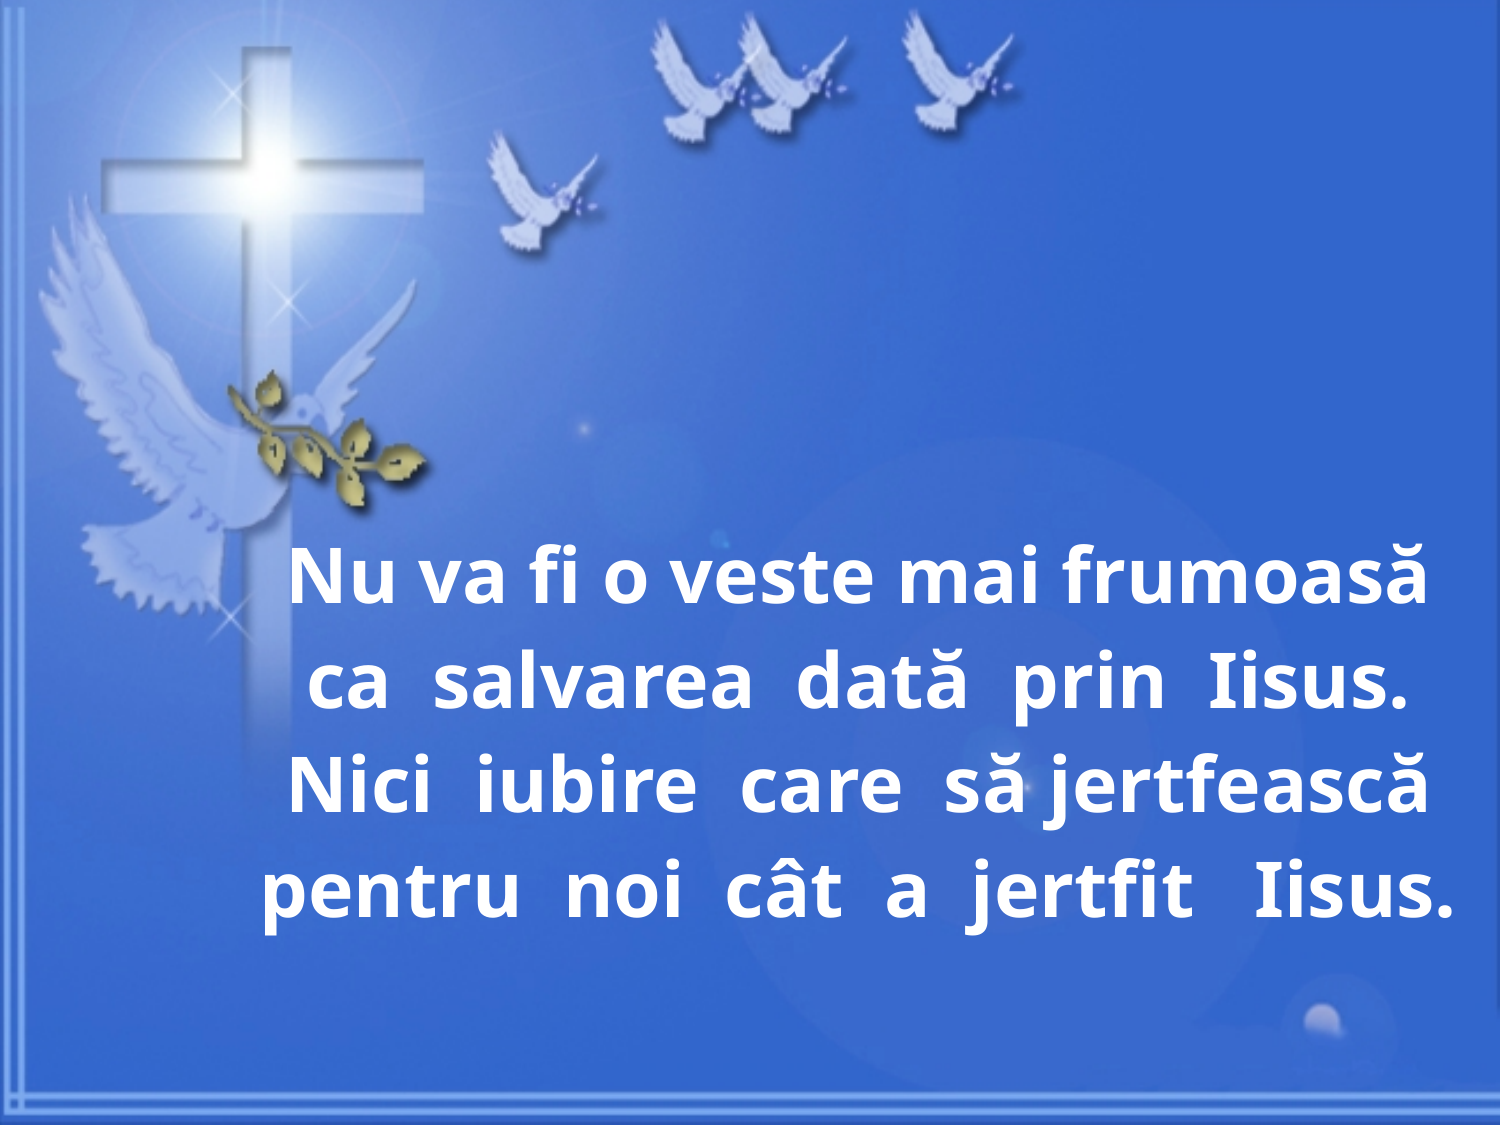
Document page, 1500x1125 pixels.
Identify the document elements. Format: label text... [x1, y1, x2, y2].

title Nu va fi o veste mai frumoasă ca salvarea dată prin Iisus. Nici iubire care să jertfească pentru noi cât a jertfit Iisus. [225, 513, 1493, 938]
picture [0, 0, 1500, 1125]
